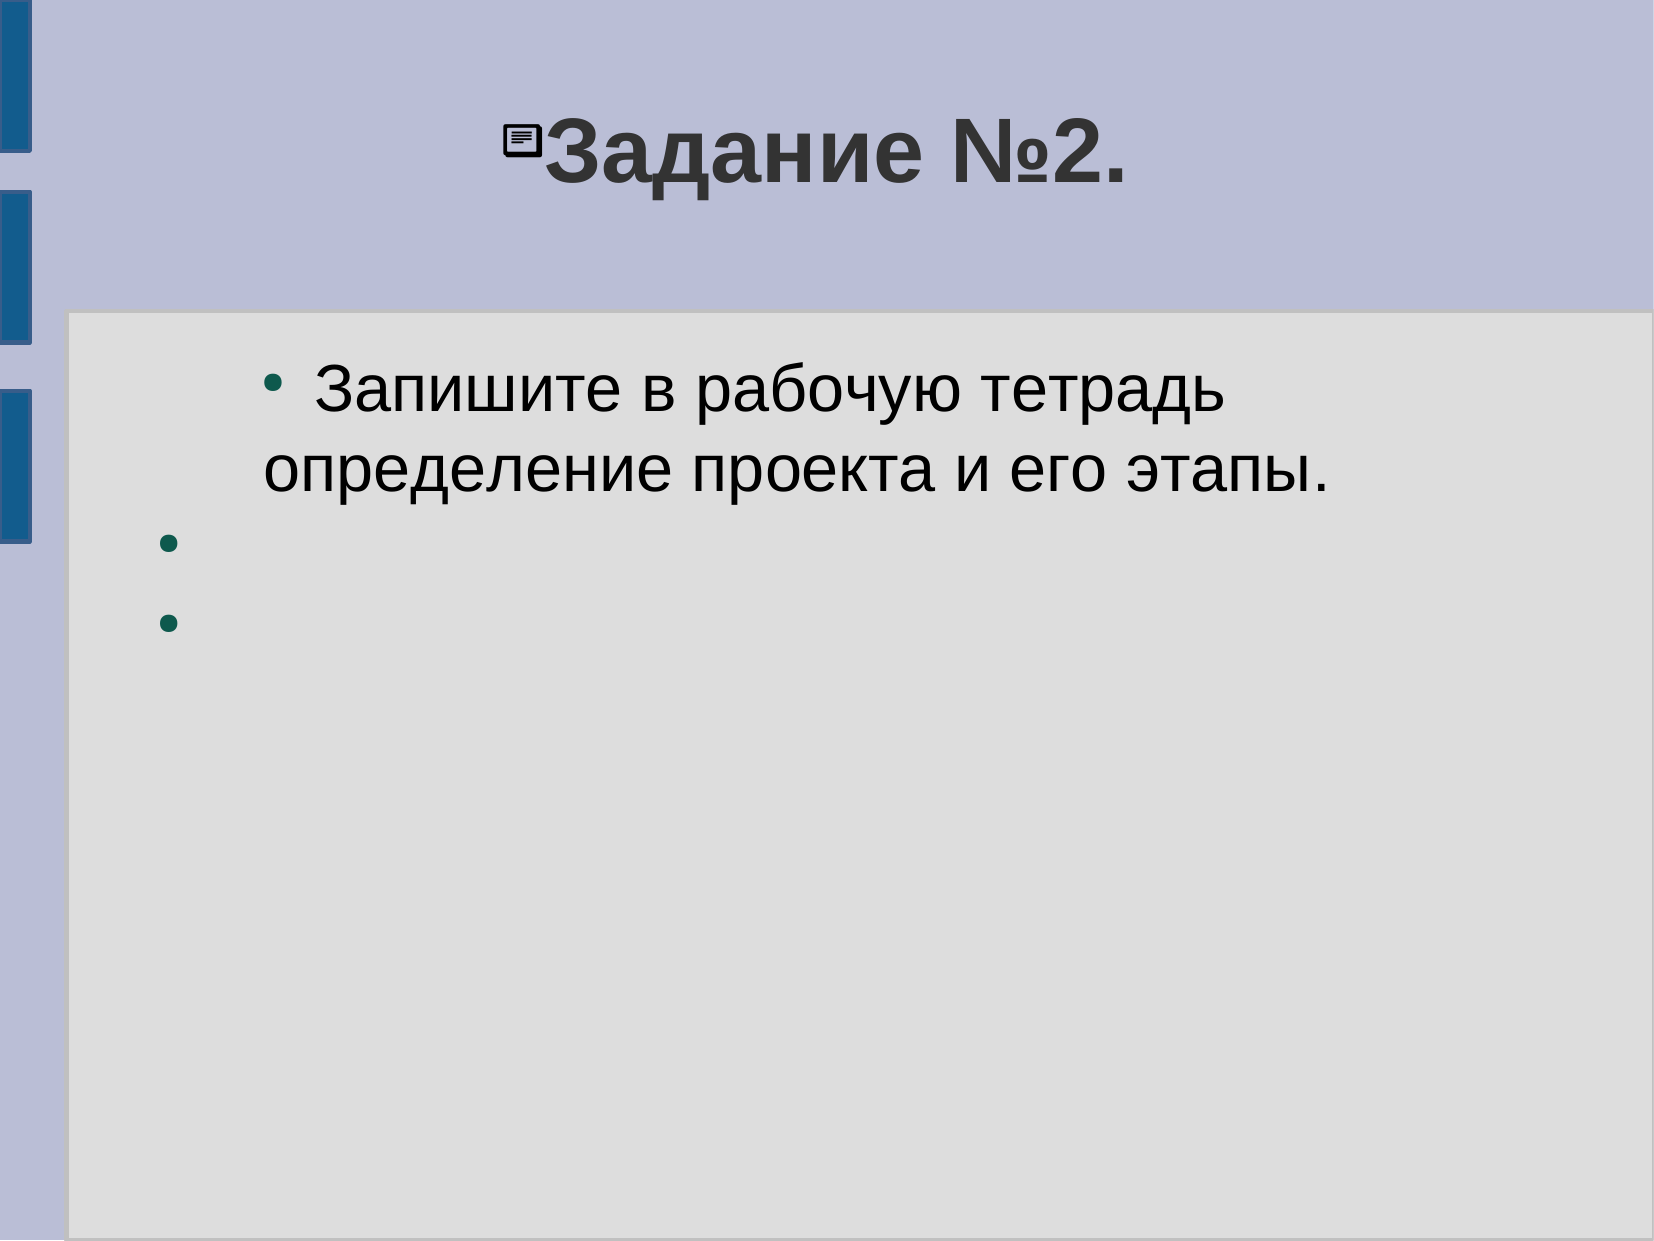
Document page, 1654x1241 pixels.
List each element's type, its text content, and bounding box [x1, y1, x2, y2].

list Запишите в рабочую тетрадь определение проекта и его этапы. [121, 344, 1534, 1127]
title Задание №2. [121, 91, 1534, 299]
